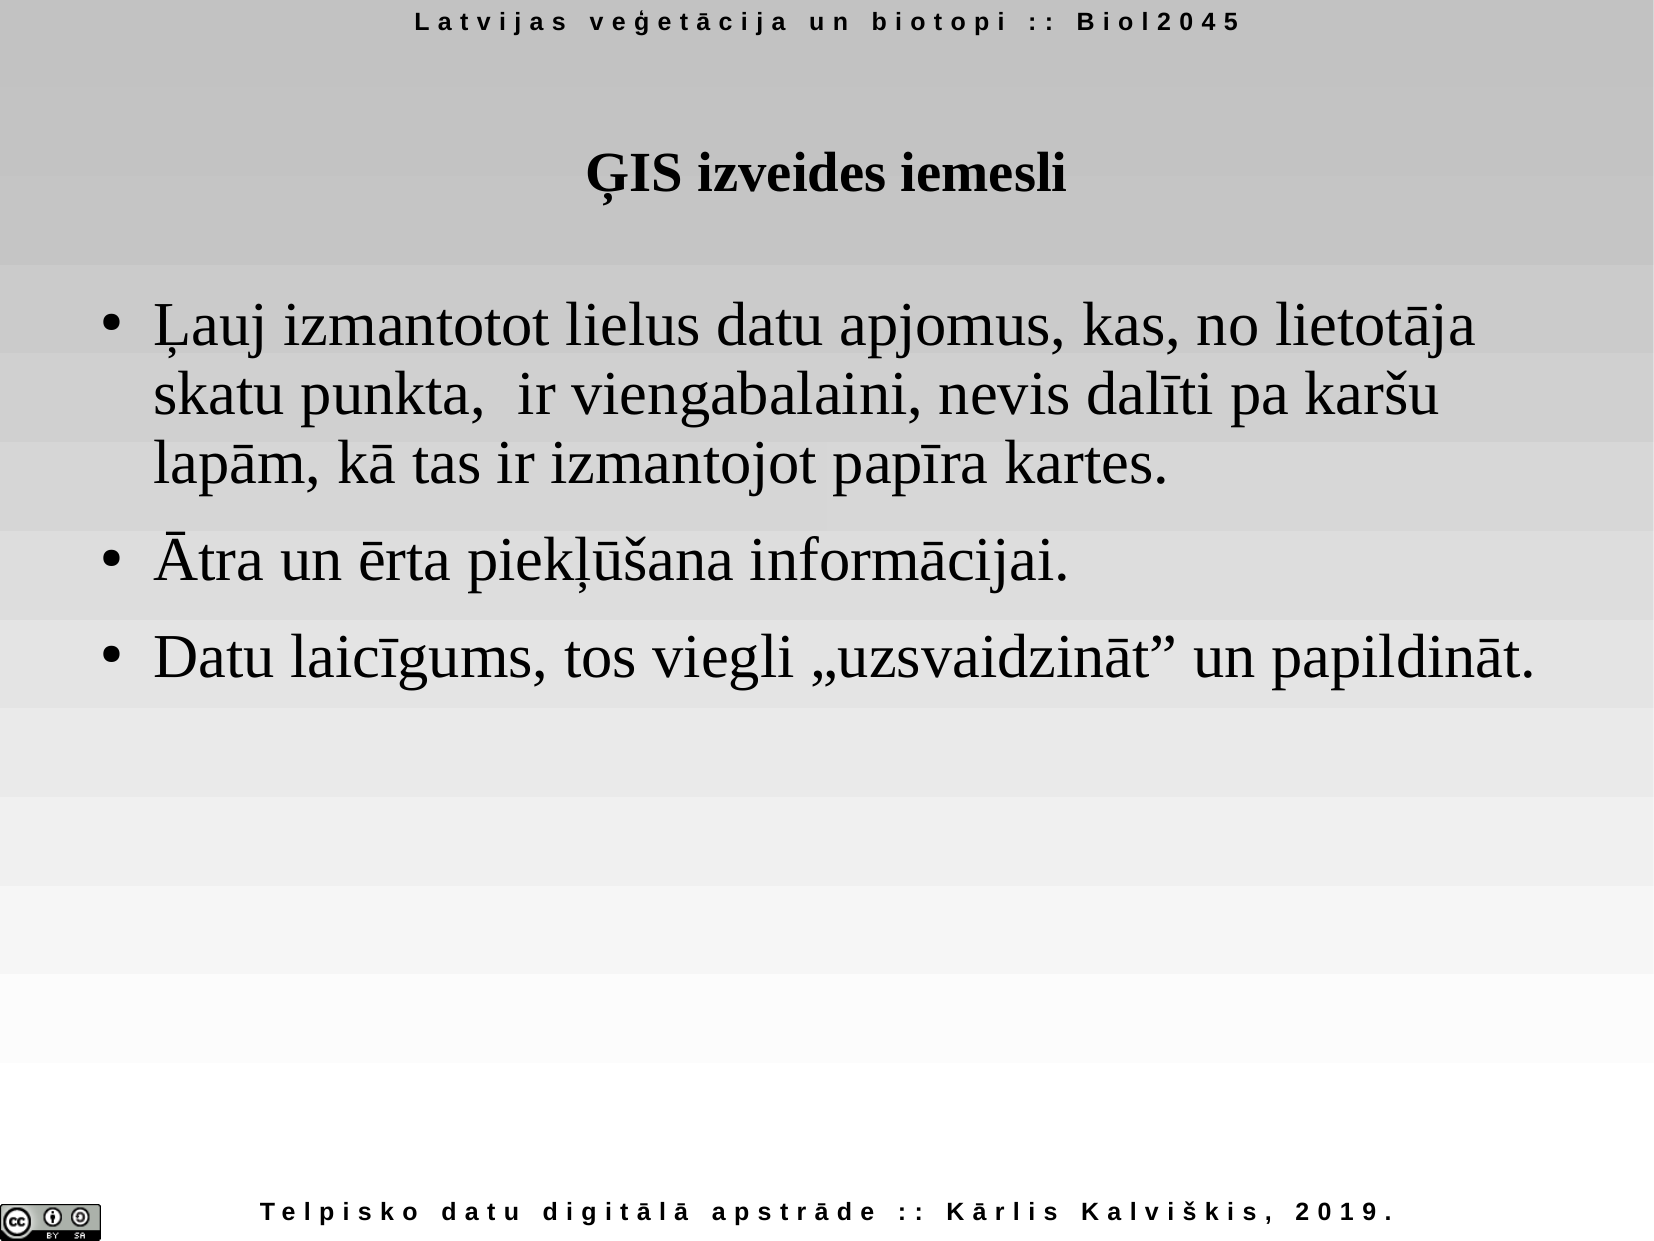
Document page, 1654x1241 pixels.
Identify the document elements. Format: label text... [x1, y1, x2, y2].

title ĢIS izveides iemesli [29, 49, 1625, 296]
picture [0, 0, 1654, 1241]
list Ļauj izmantotot lielus datu apjomus, kas, no lietotāja skatu punkta, ir viengabalaini, nevis dalīti pa karšu lapām, kā tas ir izmantojot papīra kartes. Ātra un ērta piekļūšana informācijai. Datu laicīgums, tos viegli „uzsvaidzināt” un papildināt. [82, 289, 1571, 1113]
